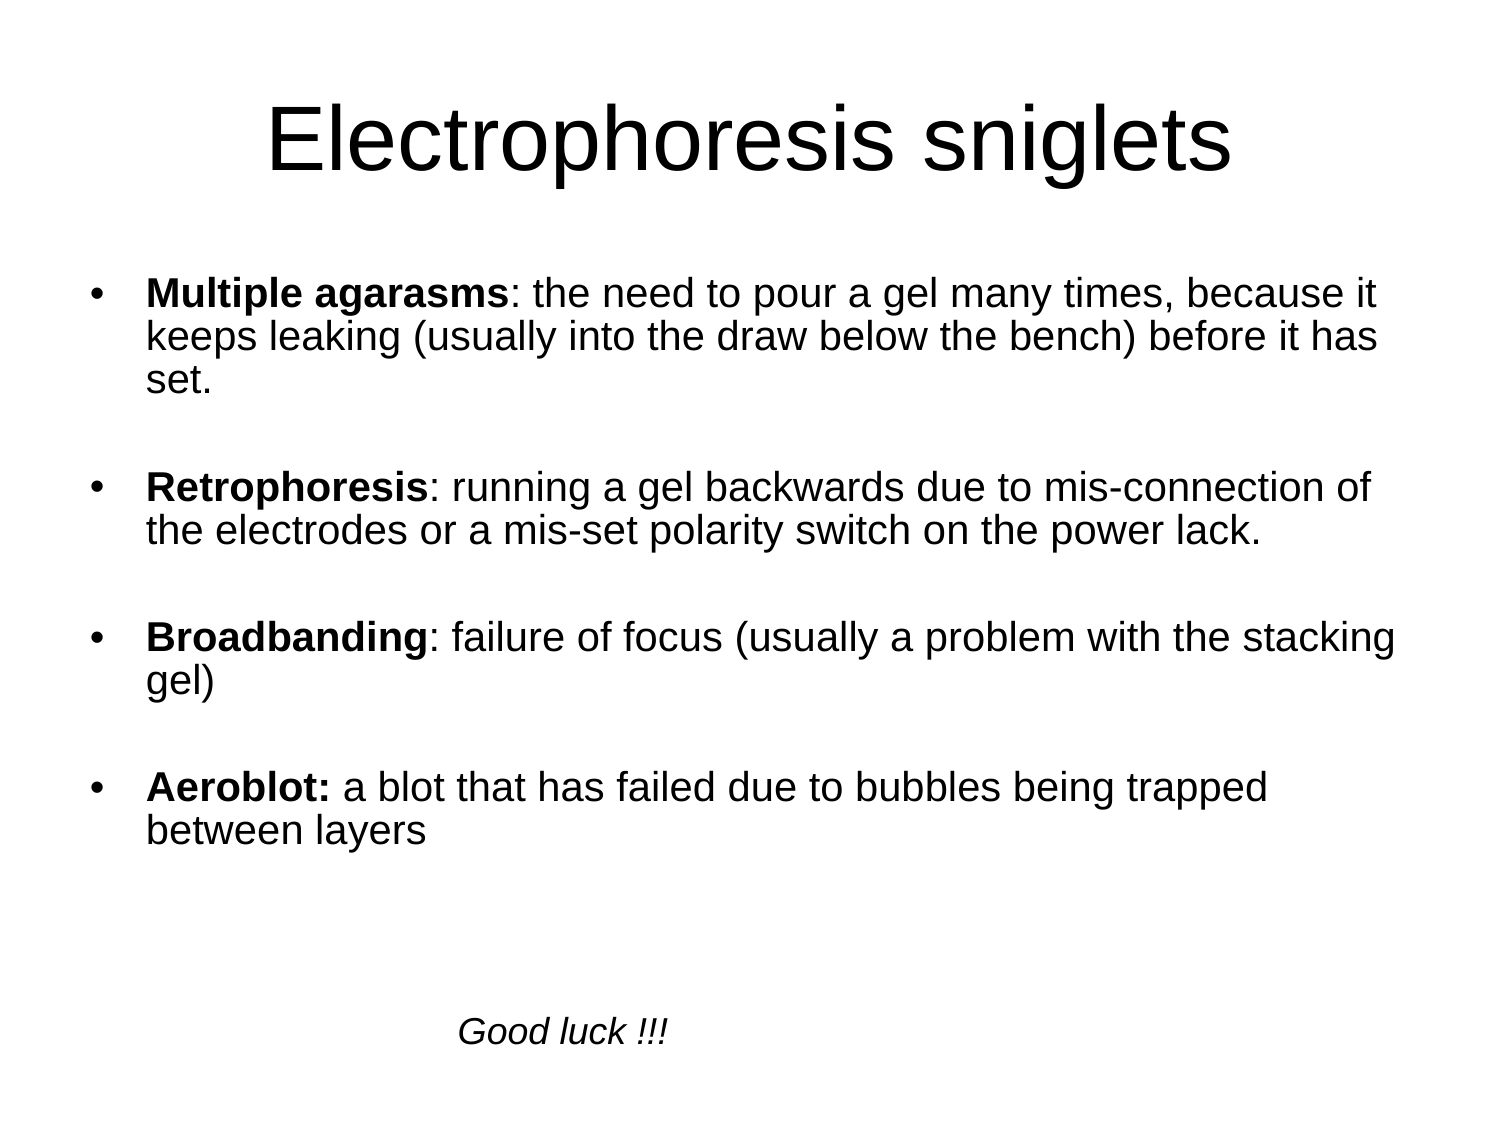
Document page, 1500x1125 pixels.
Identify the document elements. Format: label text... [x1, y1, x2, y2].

list Multiple agarasms: the need to pour a gel many times, because it keeps leaking (usually into the draw below the bench) before it has set. Retrophoresis: running a gel backwards due to mis-connection of the electrodes or a mis-set polarity switch on the power lack. Broadbanding: failure of focus (usually a problem with the stacking gel) Aeroblot: a blot that has failed due to bubbles being trapped between layers [75, 262, 1426, 1006]
title Electrophoresis sniglets [75, 45, 1426, 233]
text_box Good luck !!! [442, 999, 1436, 1060]
